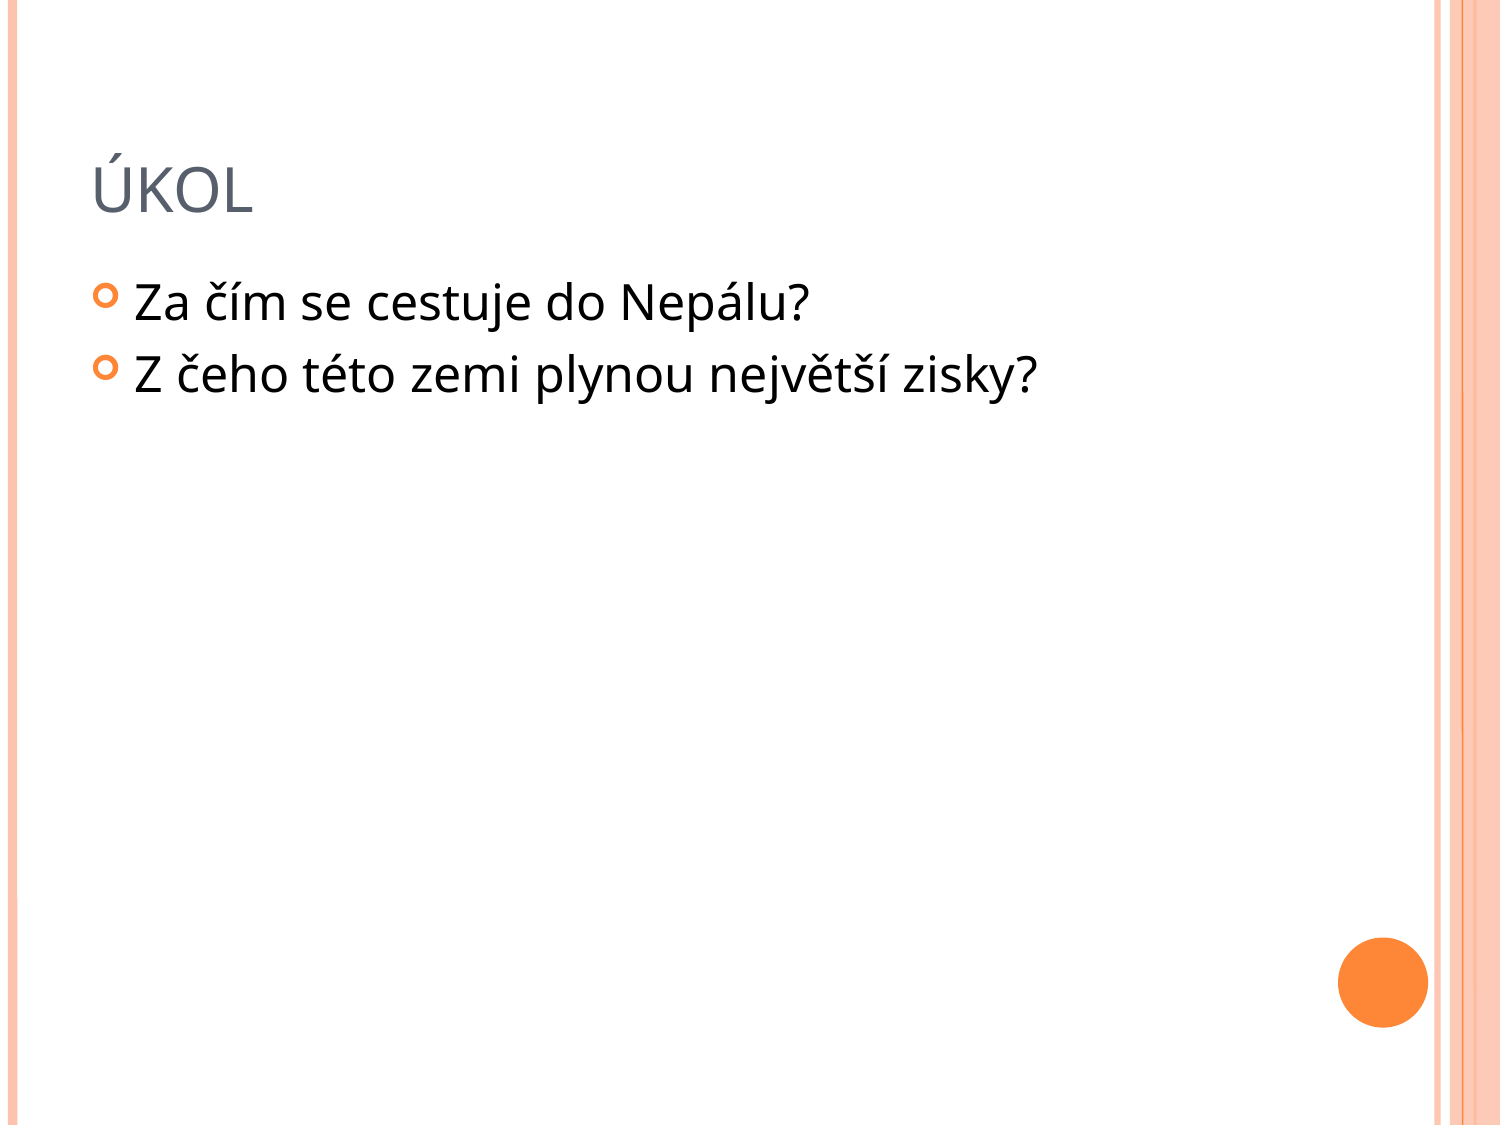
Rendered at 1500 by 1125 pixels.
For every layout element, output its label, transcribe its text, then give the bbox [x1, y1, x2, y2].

title Úkol [75, 45, 1300, 233]
list Za čím se cestuje do Nepálu? Z čeho této zemi plynou největší zisky? [75, 262, 1300, 1062]
